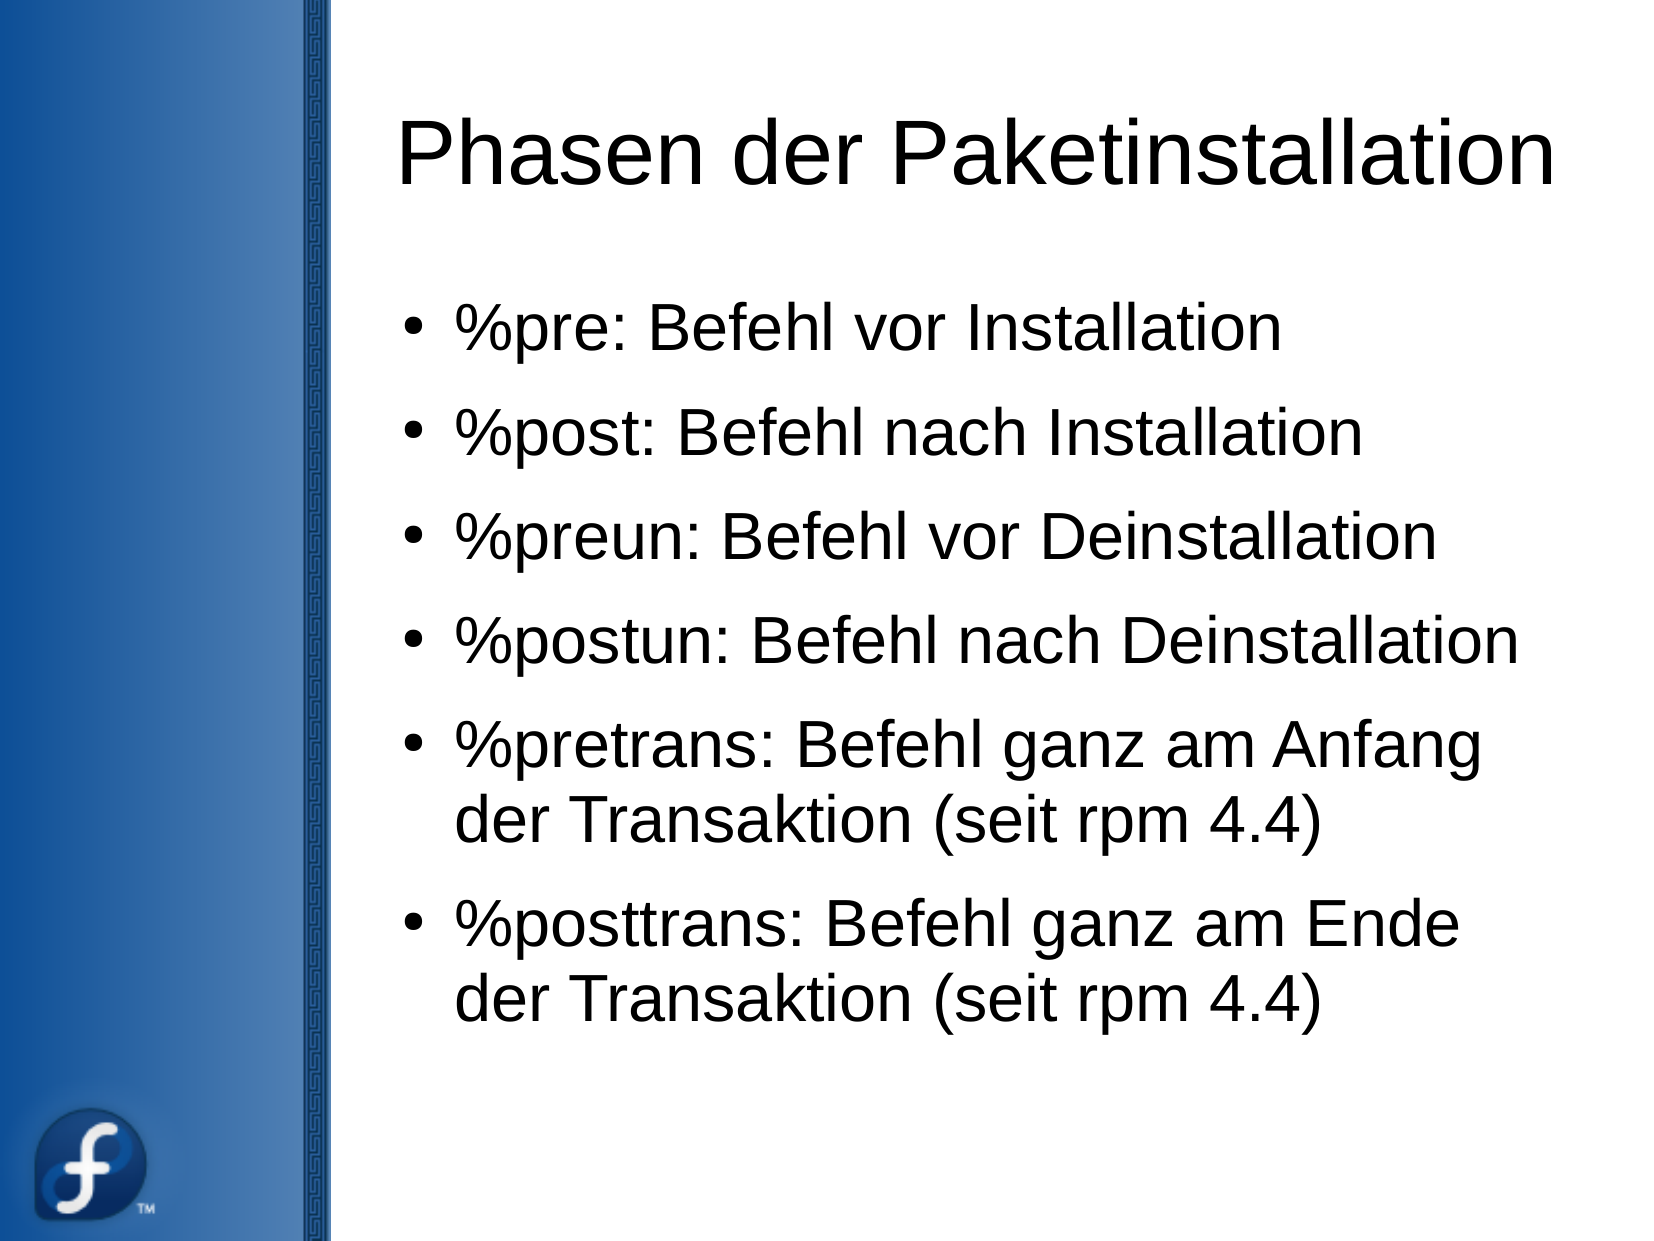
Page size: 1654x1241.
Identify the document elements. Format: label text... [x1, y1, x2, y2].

list %pre: Befehl vor Installation %post: Befehl nach Installation %preun: Befehl vor Deinstallation %postun: Befehl nach Deinstallation %pretrans: Befehl ganz am Anfang der Transaktion (seit rpm 4.4) %posttrans: Befehl ganz am Ende der Transaktion (seit rpm 4.4) [383, 290, 1571, 1094]
title Phasen der Paketinstallation [383, 56, 1571, 250]
picture [0, 0, 331, 1241]
